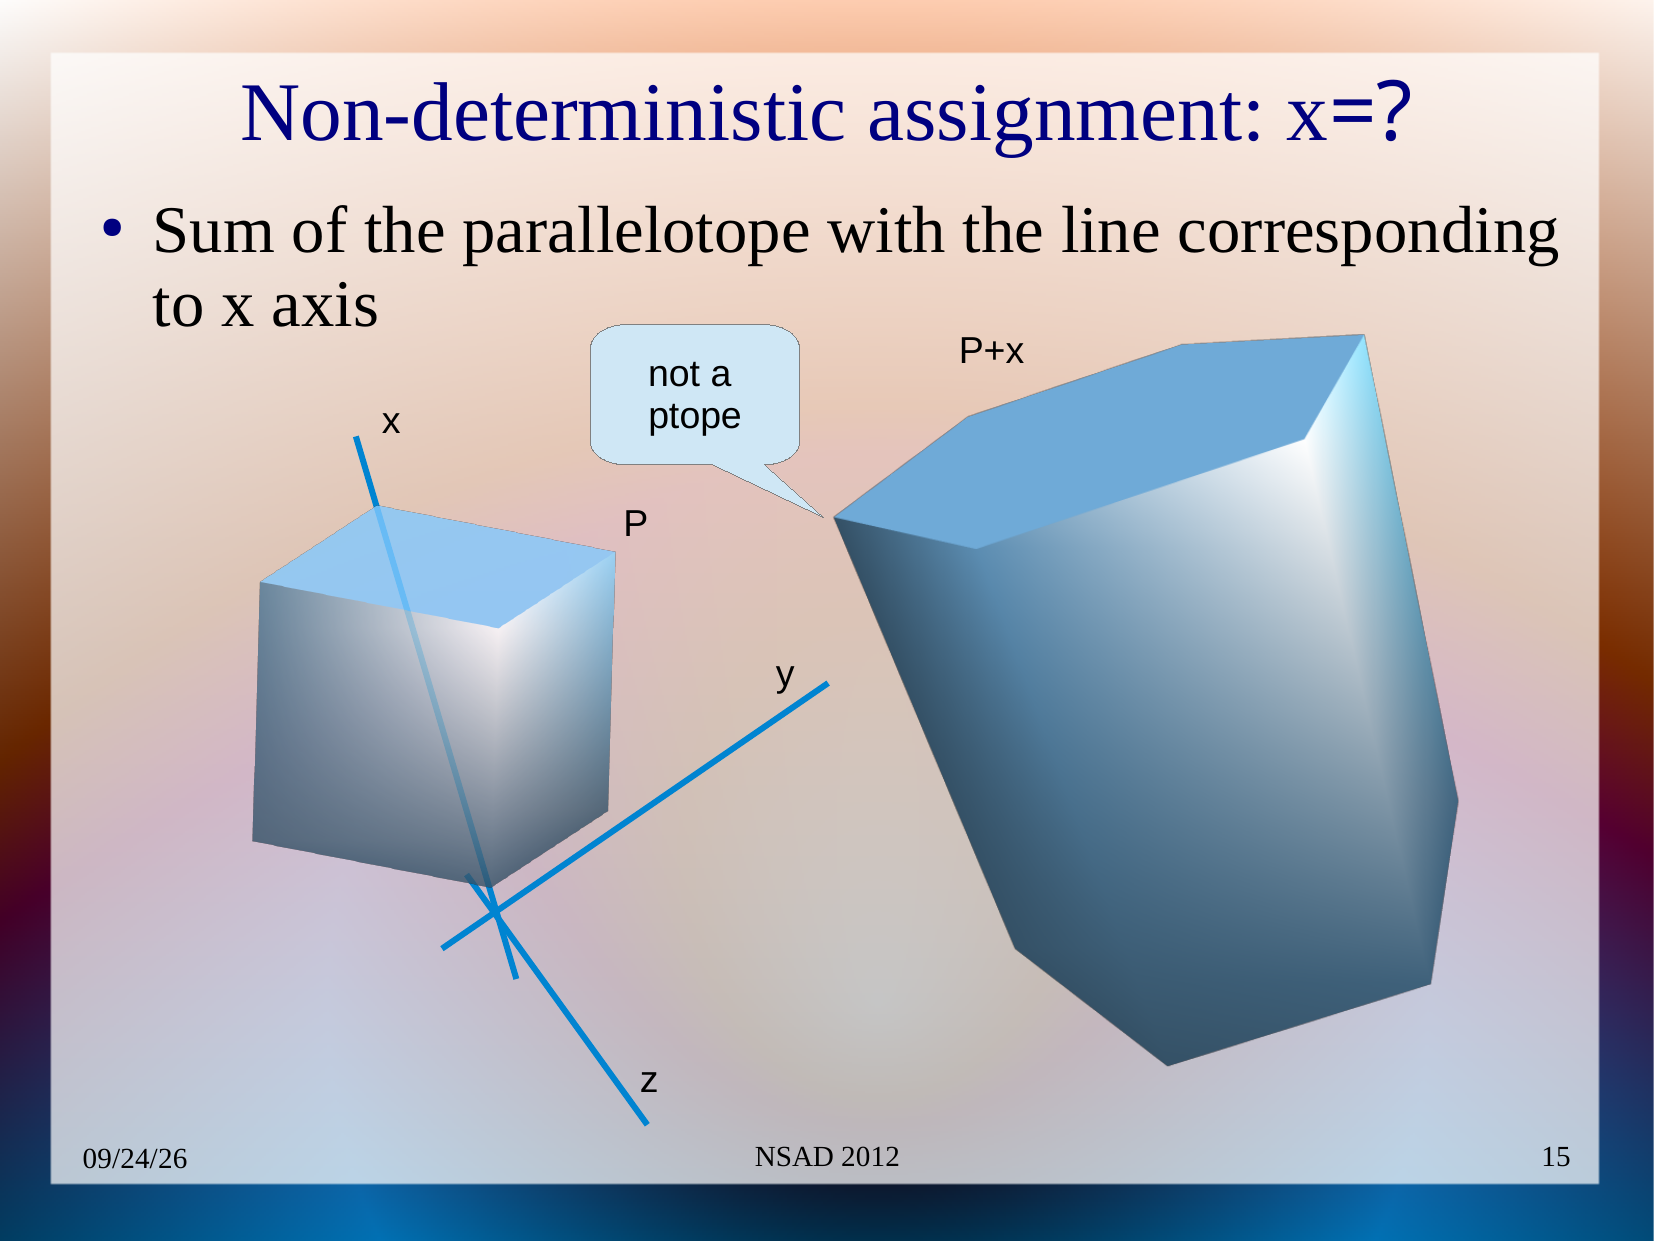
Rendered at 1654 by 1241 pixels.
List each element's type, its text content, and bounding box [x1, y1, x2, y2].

text_box y [761, 645, 811, 702]
text_box not a ptope [590, 324, 824, 518]
text_box x [367, 391, 441, 449]
text_box P+x [943, 321, 1059, 379]
list Sum of the parallelotope with the line corresponding to x axis [82, 192, 1571, 1125]
title Non-deterministic assignment: x=? [82, 53, 1571, 163]
text_box P [608, 495, 688, 553]
text_box z [624, 1051, 684, 1109]
picture [0, 0, 1654, 1241]
